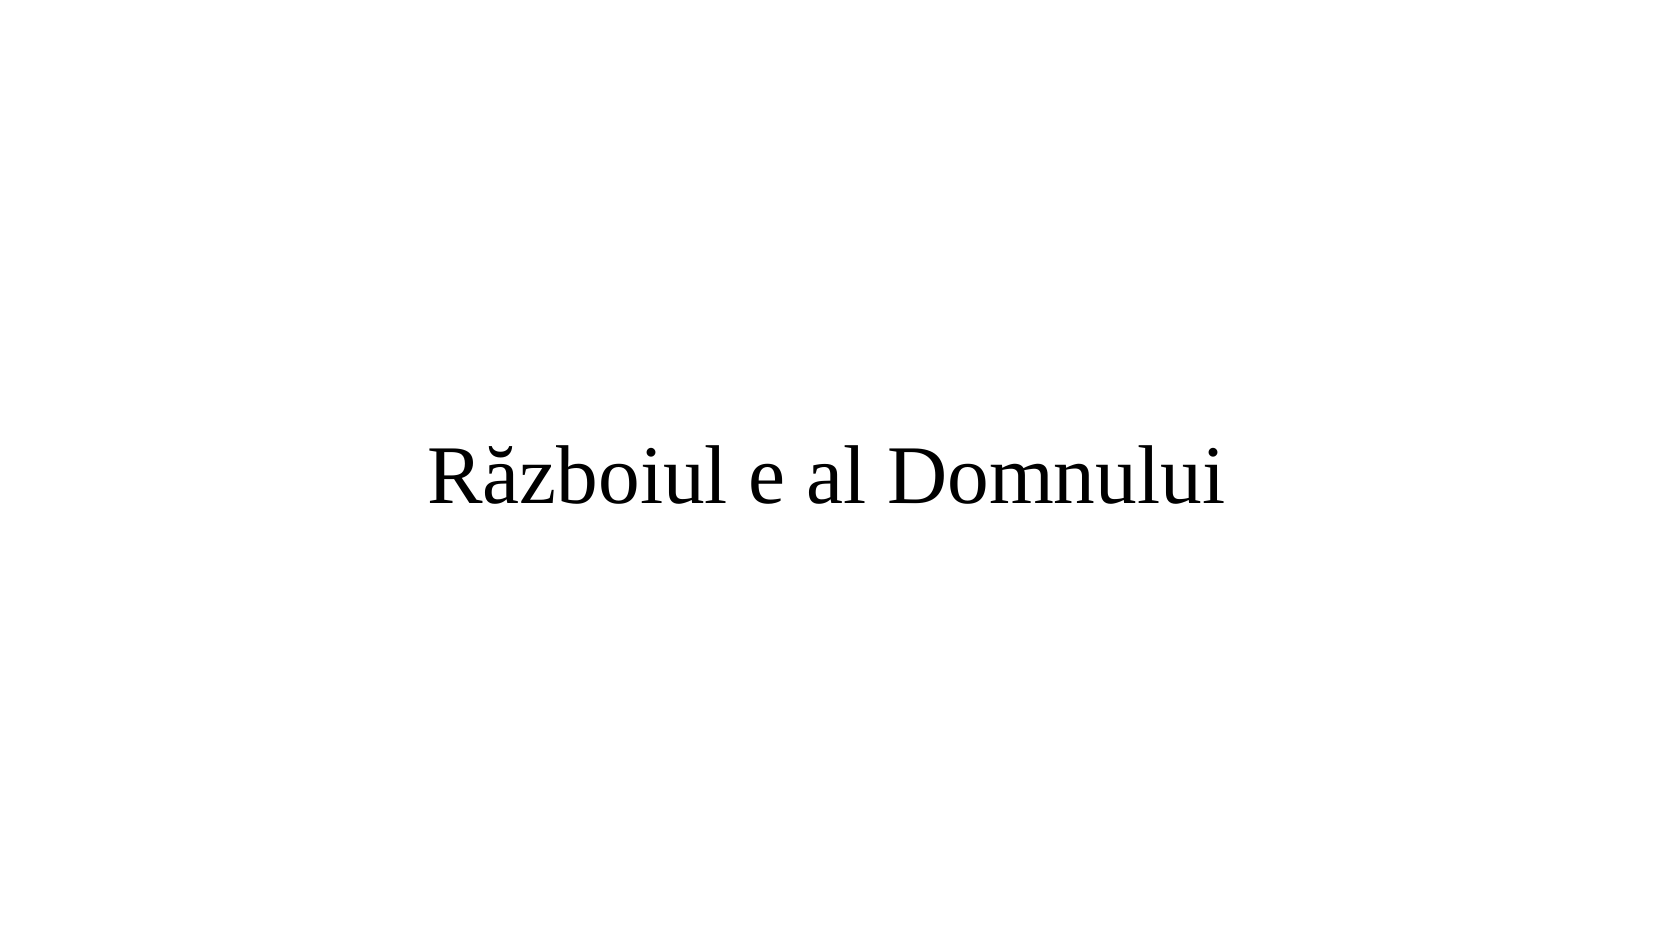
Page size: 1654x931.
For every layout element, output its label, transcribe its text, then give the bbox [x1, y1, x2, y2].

title Războiul e al Domnului [165, 420, 1489, 522]
